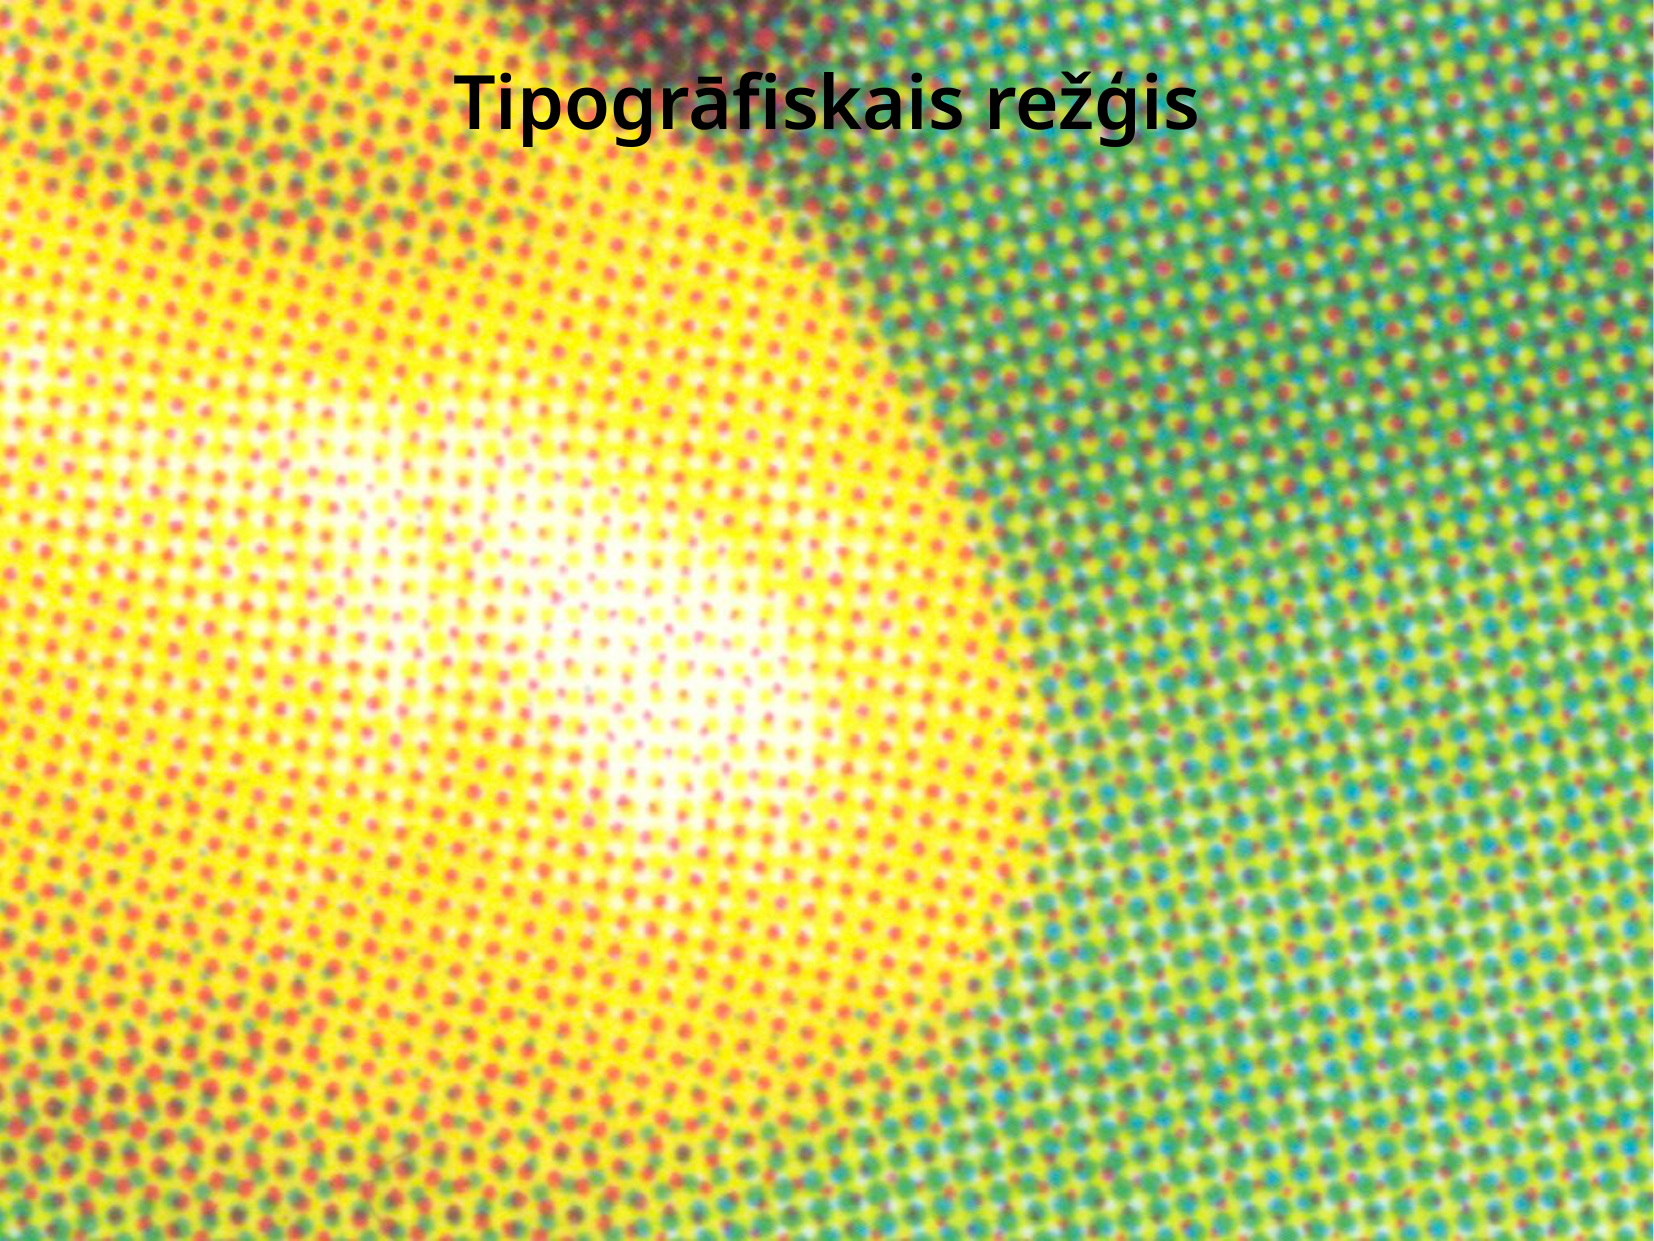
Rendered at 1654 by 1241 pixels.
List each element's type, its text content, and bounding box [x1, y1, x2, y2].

title Tipogrāfiskais režģis [29, 49, 1625, 296]
picture [0, 0, 1654, 1241]
